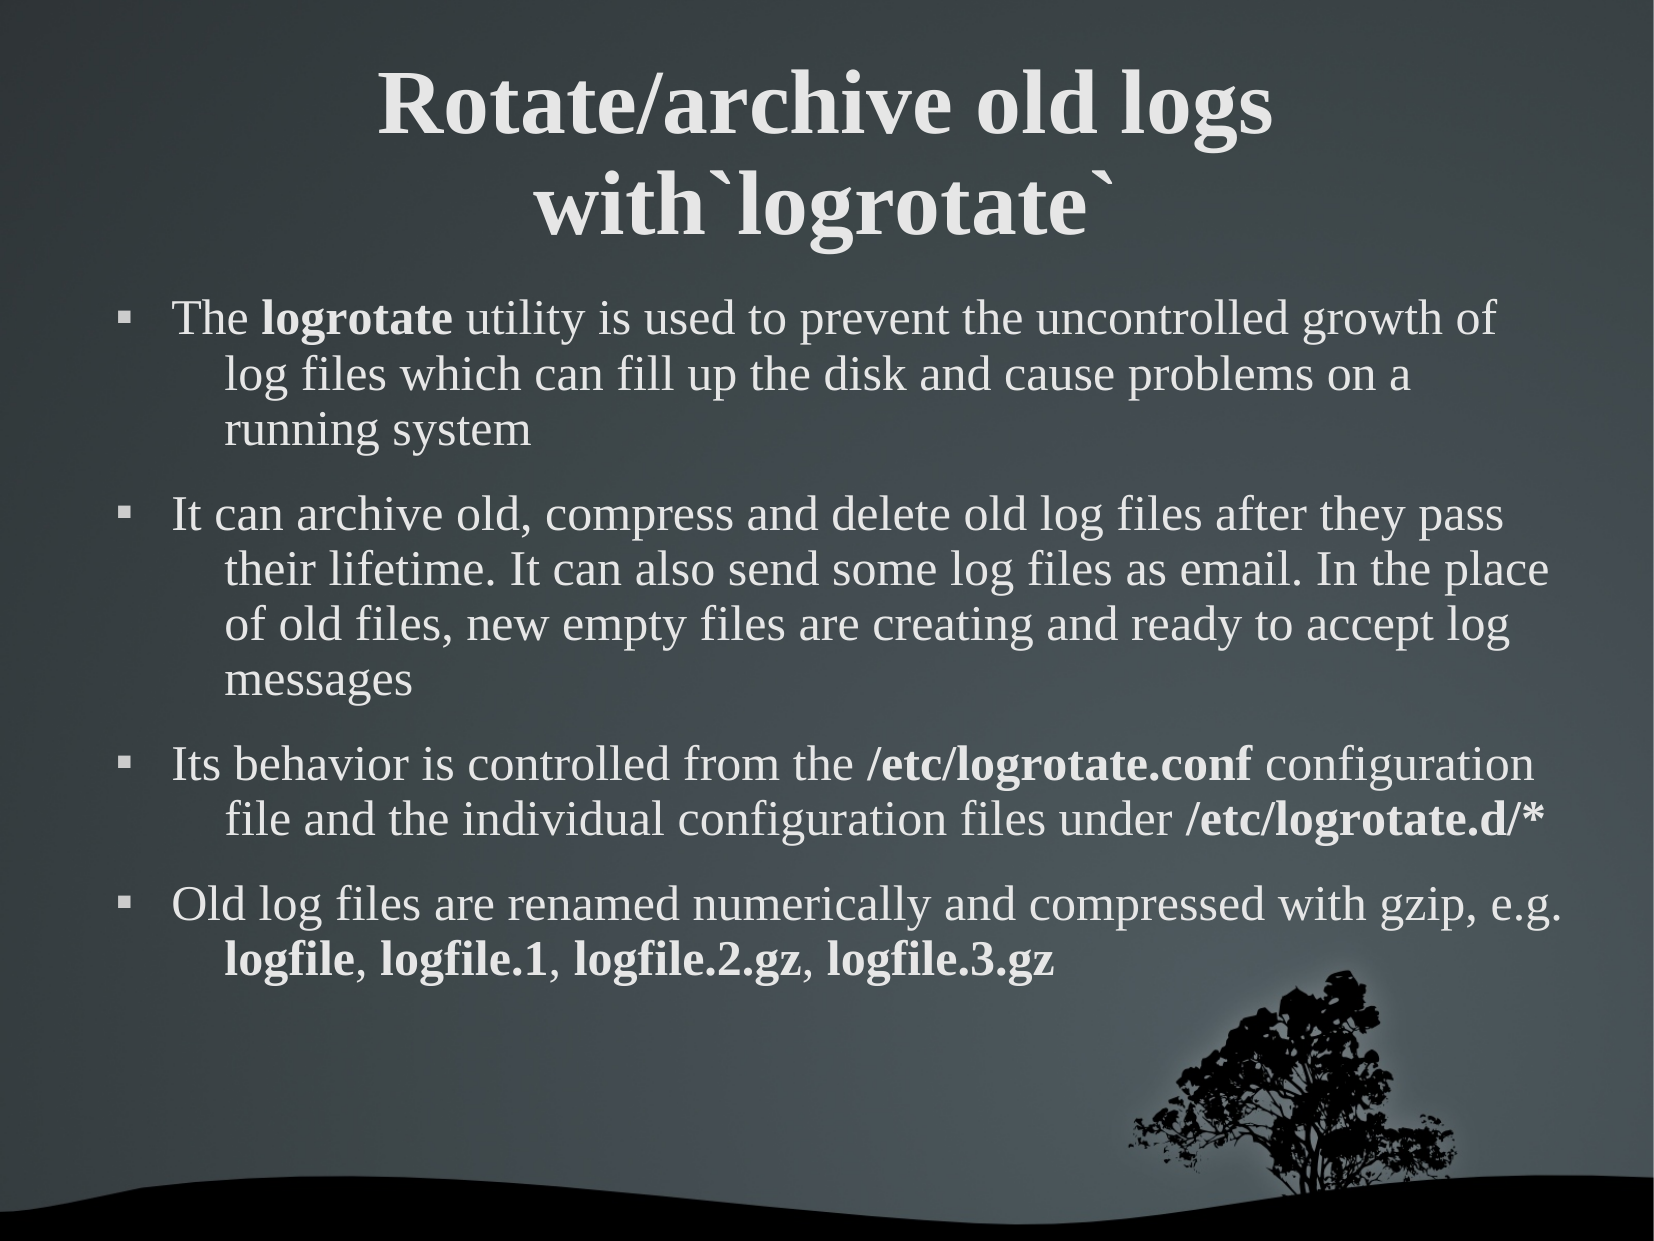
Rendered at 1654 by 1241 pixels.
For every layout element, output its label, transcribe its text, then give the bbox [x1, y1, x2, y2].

title Rotate/archive old logs with`logrotate` [82, 33, 1571, 273]
picture [0, 0, 1654, 1241]
list The logrotate utility is used to prevent the uncontrolled growth of log files which can fill up the disk and cause problems on a running system It can archive old, compress and delete old log files after they pass their lifetime. It can also send some log files as email. In the place of old files, new empty files are creating and ready to accept log messages Its behavior is controlled from the /etc/logrotate.conf configuration file and the individual configuration files under /etc/logrotate.d/* Old log files are renamed numerically and compressed with gzip, e.g. logfile, logfile.1, logfile.2.gz, logfile.3.gz [82, 290, 1571, 1189]
